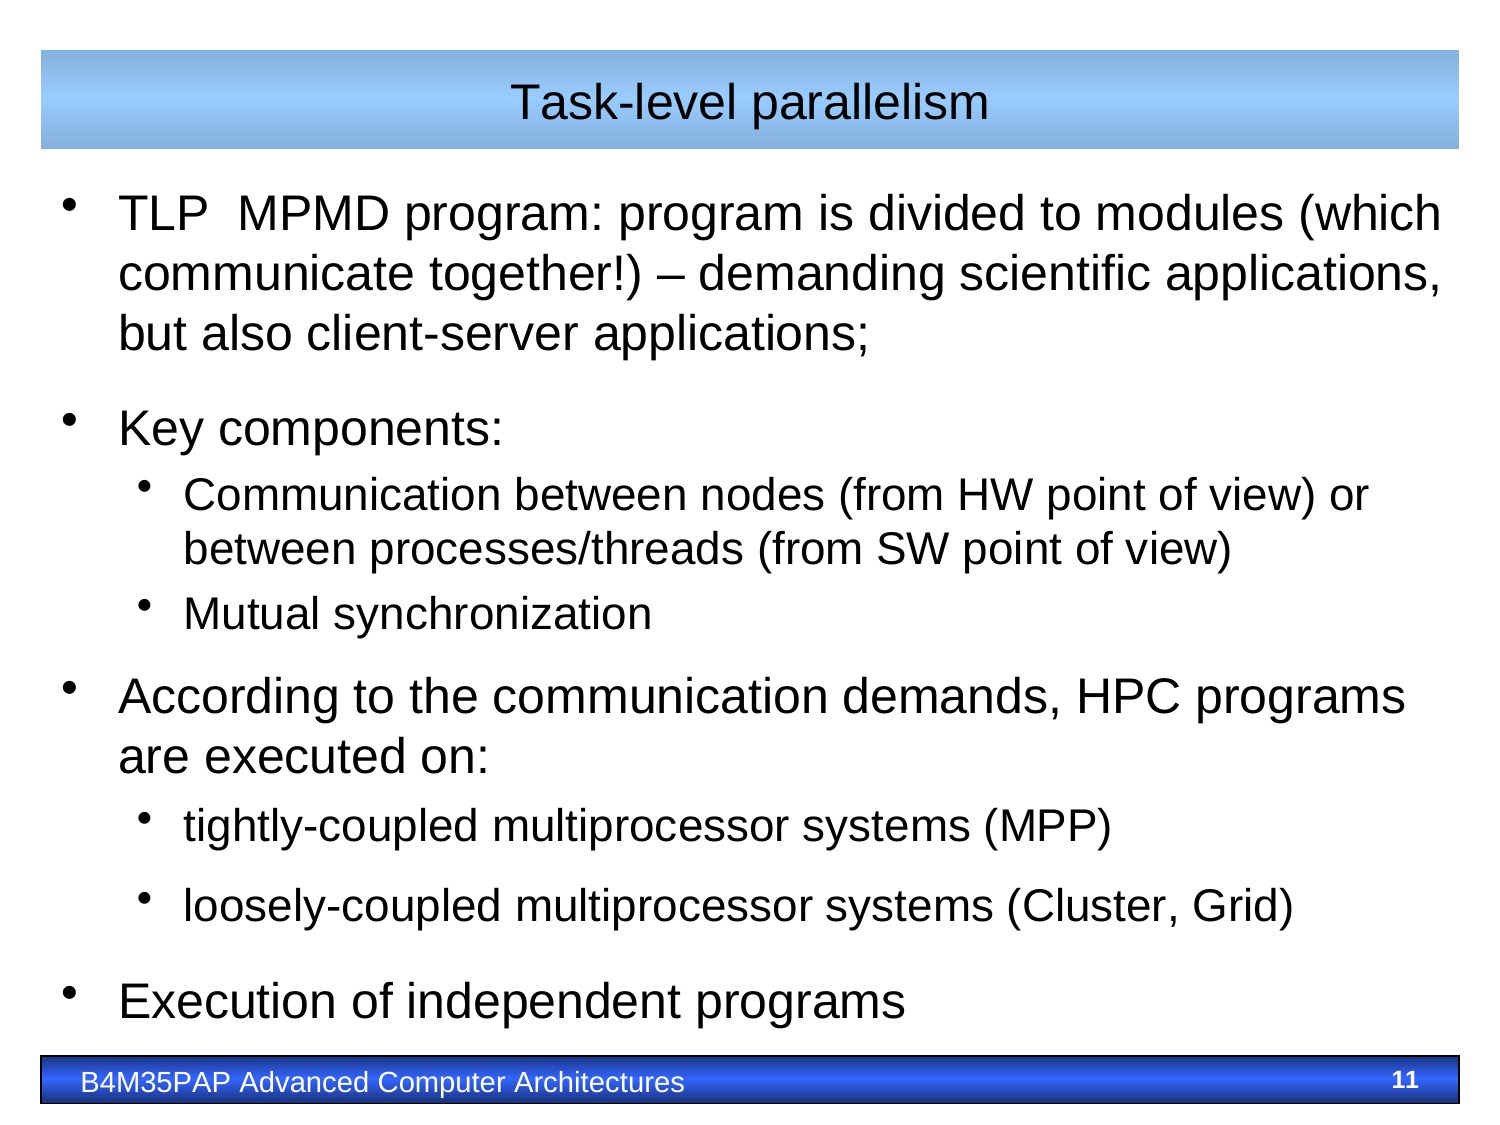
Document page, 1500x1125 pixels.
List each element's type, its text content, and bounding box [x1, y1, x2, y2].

title Task-level parallelism [41, 50, 1459, 149]
list TLP MPMD program: program is divided to modules (which communicate together!) – demanding scientific applications, but also client-server applications; Key components: Communication between nodes (from HW point of view) or between processes/threads (from SW point of view) Mutual synchronization According to the communication demands, HPC programs are executed on: tightly-coupled multiprocessor systems (MPP) loosely-coupled multiprocessor systems (Cluster, Grid) Execution of independent programs [46, 172, 1465, 1000]
